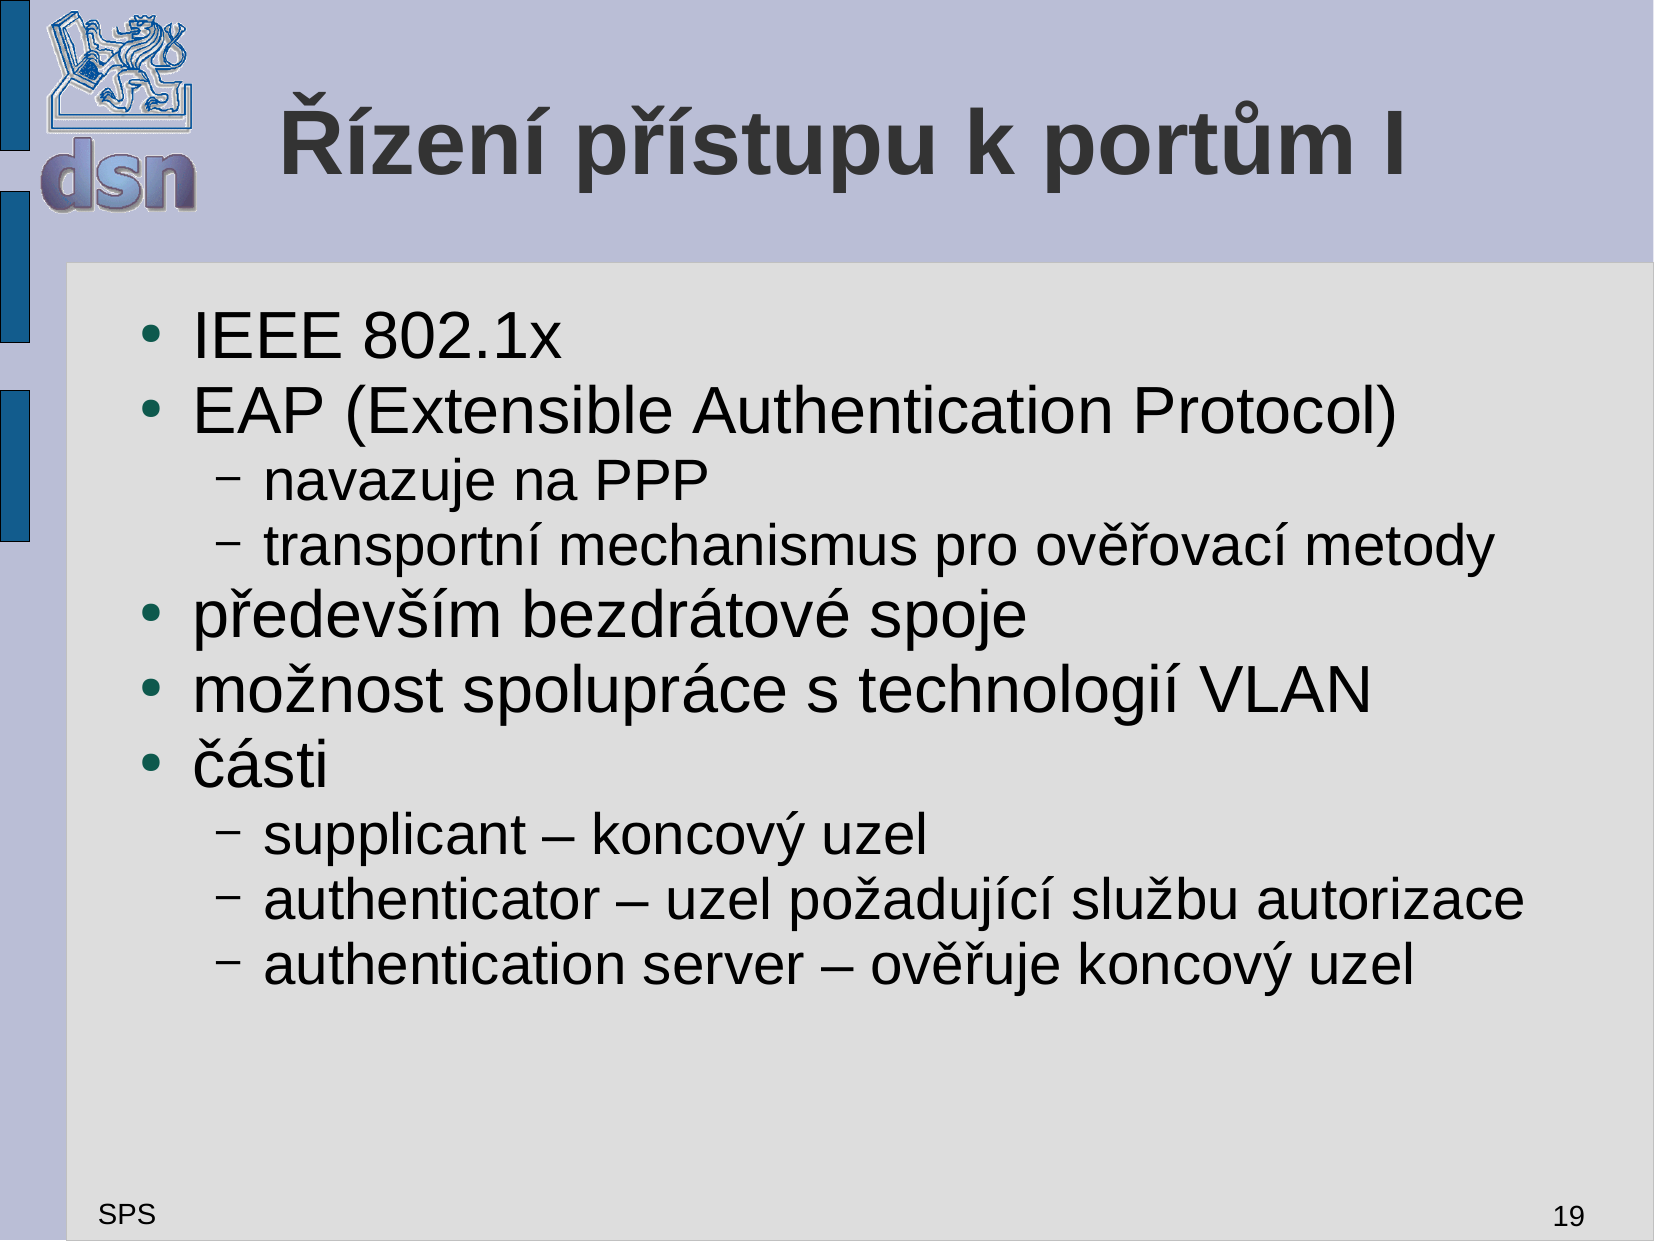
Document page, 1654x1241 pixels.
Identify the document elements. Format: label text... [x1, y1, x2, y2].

list IEEE 802.1x EAP (Extensible Authentication Protocol) navazuje na PPP transportní mechanismus pro ověřovací metody především bezdrátové spoje možnost spolupráce s technologií VLAN části supplicant – koncový uzel authenticator – uzel požadující službu autorizace authentication server – ověřuje koncový uzel [121, 297, 1534, 1111]
picture [10, 10, 223, 230]
title Řízení přístupu k portům I [210, 39, 1478, 247]
